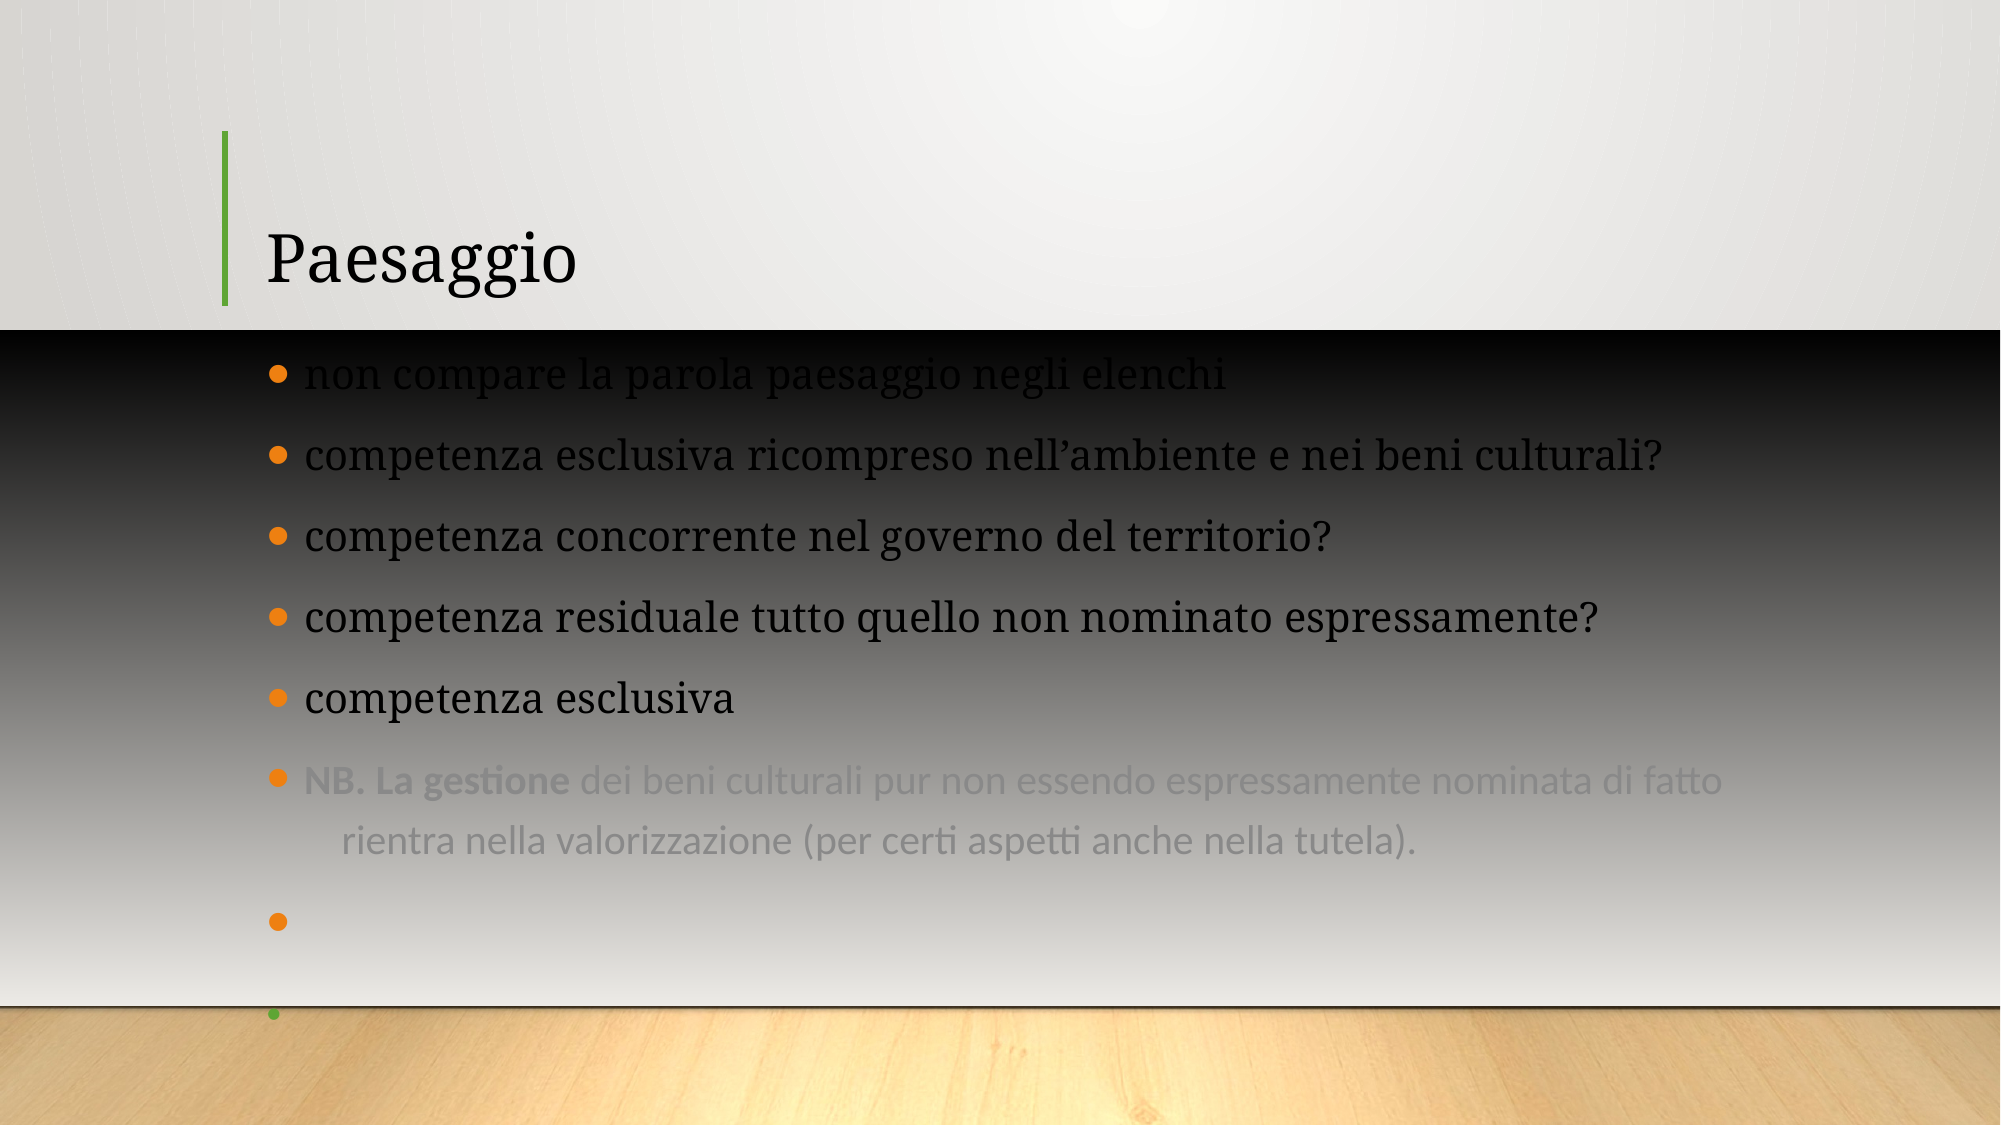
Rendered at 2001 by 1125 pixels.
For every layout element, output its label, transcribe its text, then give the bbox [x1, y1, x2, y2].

title Paesaggio [251, 131, 1814, 305]
list non compare la parola paesaggio negli elenchi competenza esclusiva ricompreso nell’ambiente e nei beni culturali? competenza concorrente nel governo del territorio? competenza residuale tutto quello non nominato espressamente? competenza esclusiva NB. La gestione dei beni culturali pur non essendo espressamente nominata di fatto rientra nella valorizzazione (per certi aspetti anche nella tutela). [251, 330, 1814, 897]
